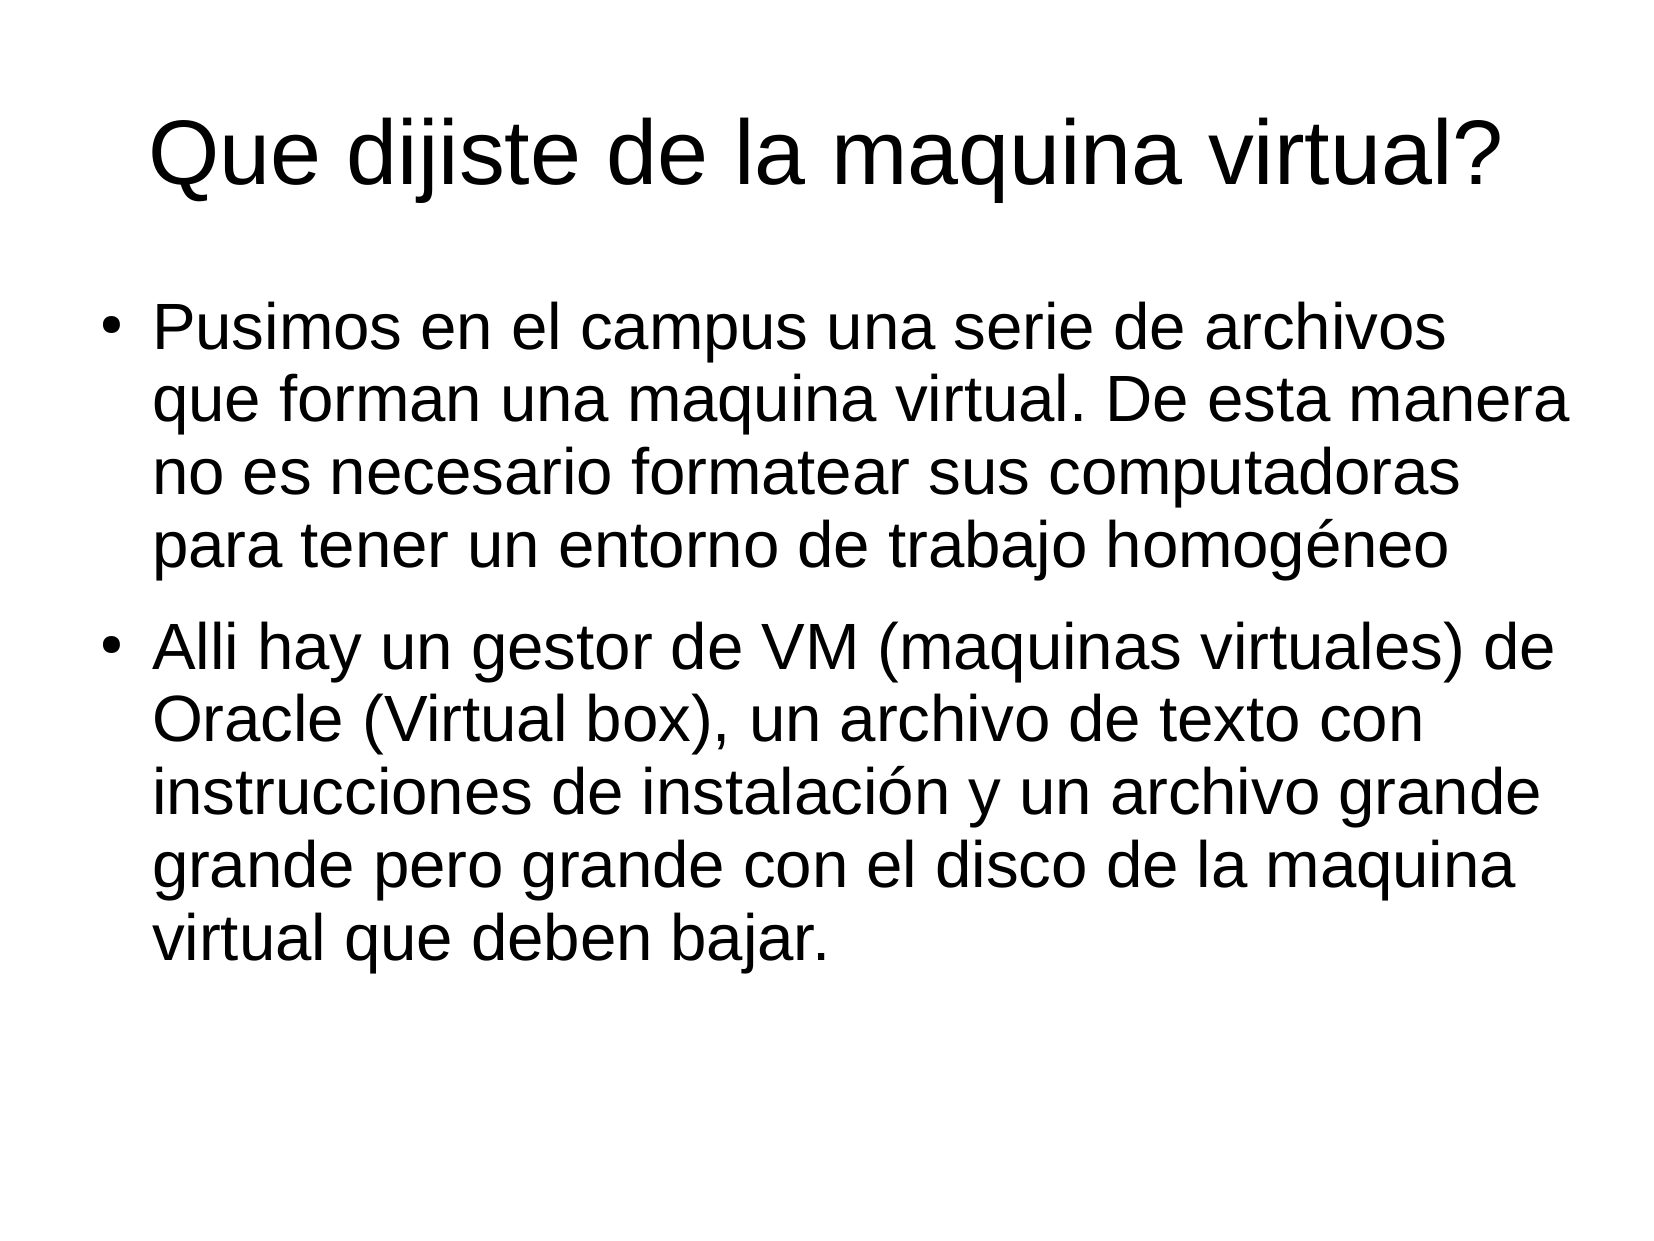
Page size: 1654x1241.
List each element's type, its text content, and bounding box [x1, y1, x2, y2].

title Que dijiste de la maquina virtual? [82, 49, 1571, 257]
list Pusimos en el campus una serie de archivos que forman una maquina virtual. De esta manera no es necesario formatear sus computadoras para tener un entorno de trabajo homogéneo Alli hay un gestor de VM (maquinas virtuales) de Oracle (Virtual box), un archivo de texto con instrucciones de instalación y un archivo grande grande pero grande con el disco de la maquina virtual que deben bajar. [82, 290, 1571, 1010]
